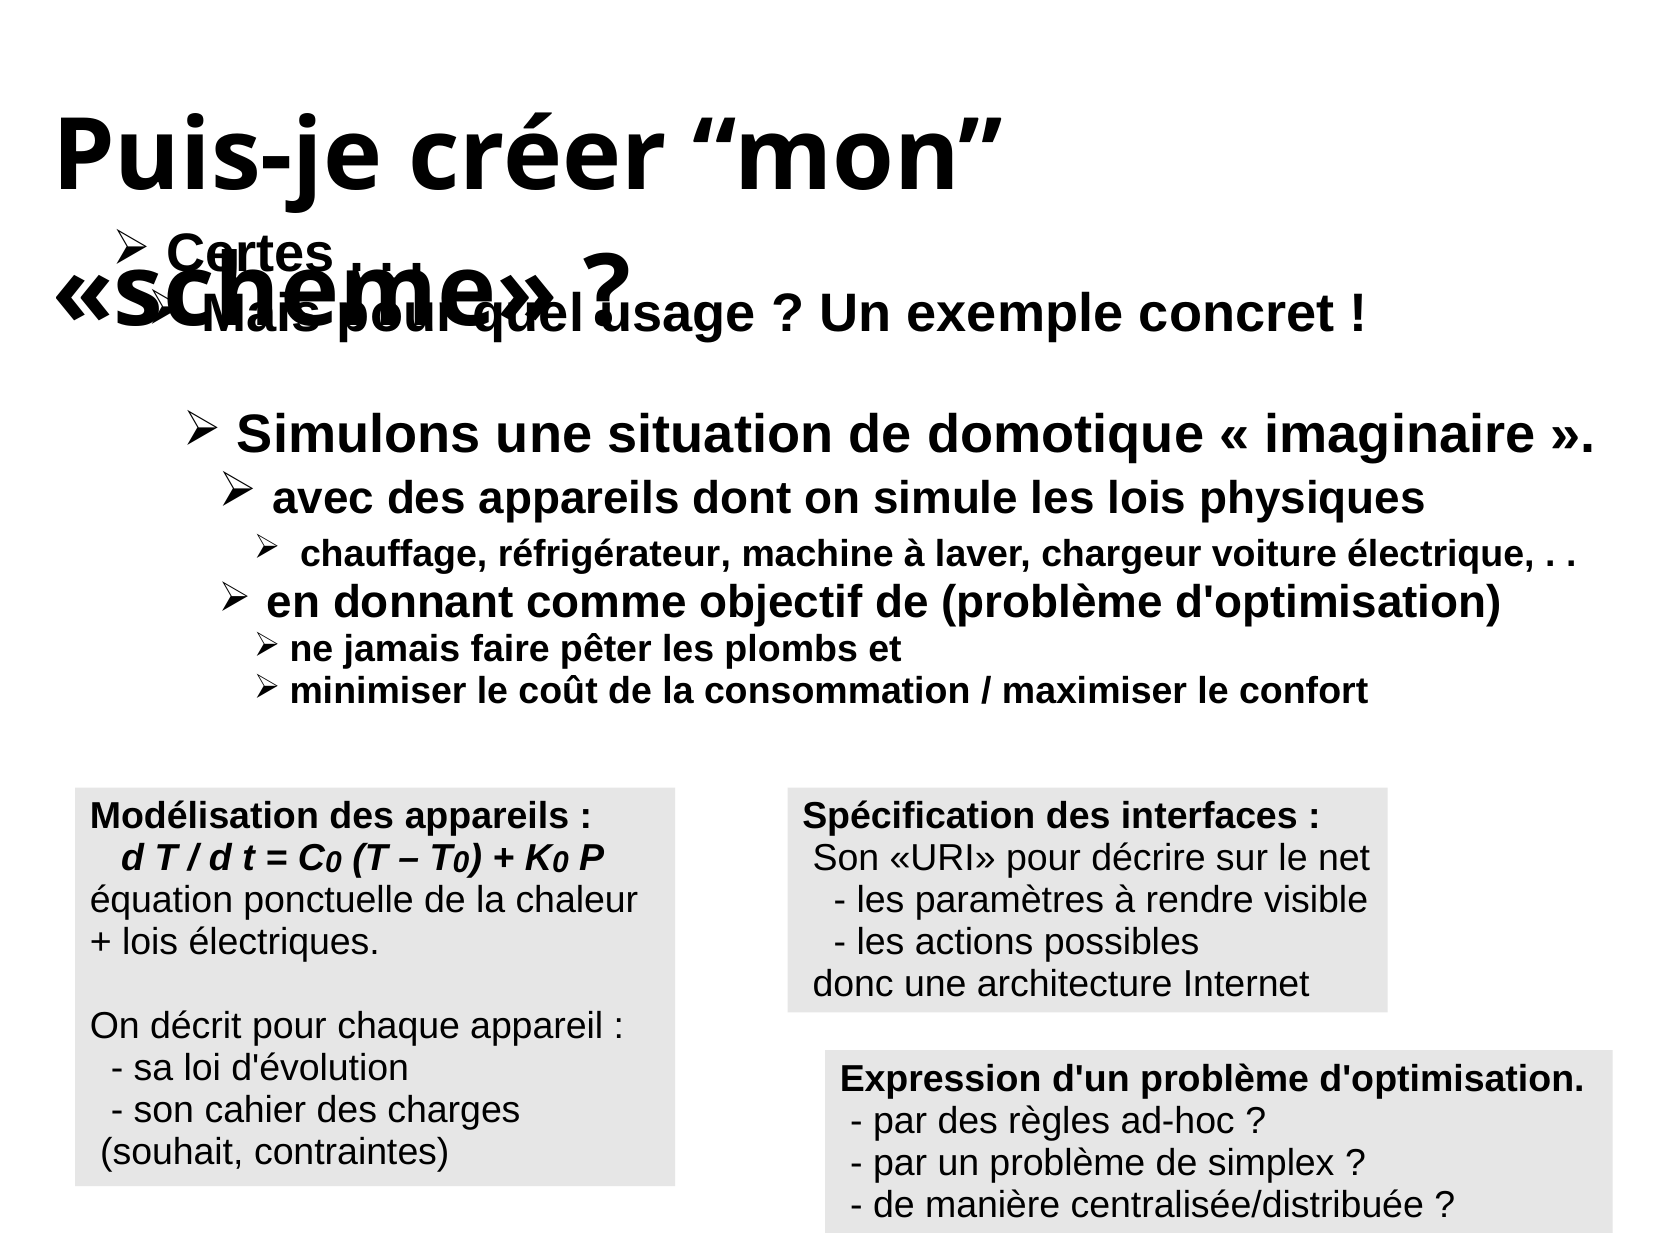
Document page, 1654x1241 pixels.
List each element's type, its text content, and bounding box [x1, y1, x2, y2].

text_box Puis-je créer “mon” «scheme» ? [37, 75, 1613, 219]
text_box Certes . . . Mais pour quel usage ? Un exemple concret ! Simulons une situation de domotique « imaginaire ». avec des appareils dont on simule les lois physiques chauffage, réfrigérateur, machine à laver, chargeur voiture électrique, . . en donnant comme objectif de (problème d'optimisation) ne jamais faire pêter les plombs et minimiser le coût de la consommation / maximiser le confort [62, 150, 1613, 719]
text_box Expression d'un problème d'optimisation. - par des règles ad-hoc ? - par un problème de simplex ? - de manière centralisée/distribuée ? [825, 1050, 1613, 1233]
text_box Modélisation des appareils : d T / d t = C0 (T – T0) + K0 P équation ponctuelle de la chaleur + lois électriques. On décrit pour chaque appareil : - sa loi d'évolution - son cahier des charges (souhait, contraintes) [75, 787, 676, 1187]
text_box Spécification des interfaces : Son «URI» pour décrire sur le net - les paramètres à rendre visible - les actions possibles donc une architecture Internet [787, 787, 1388, 1013]
